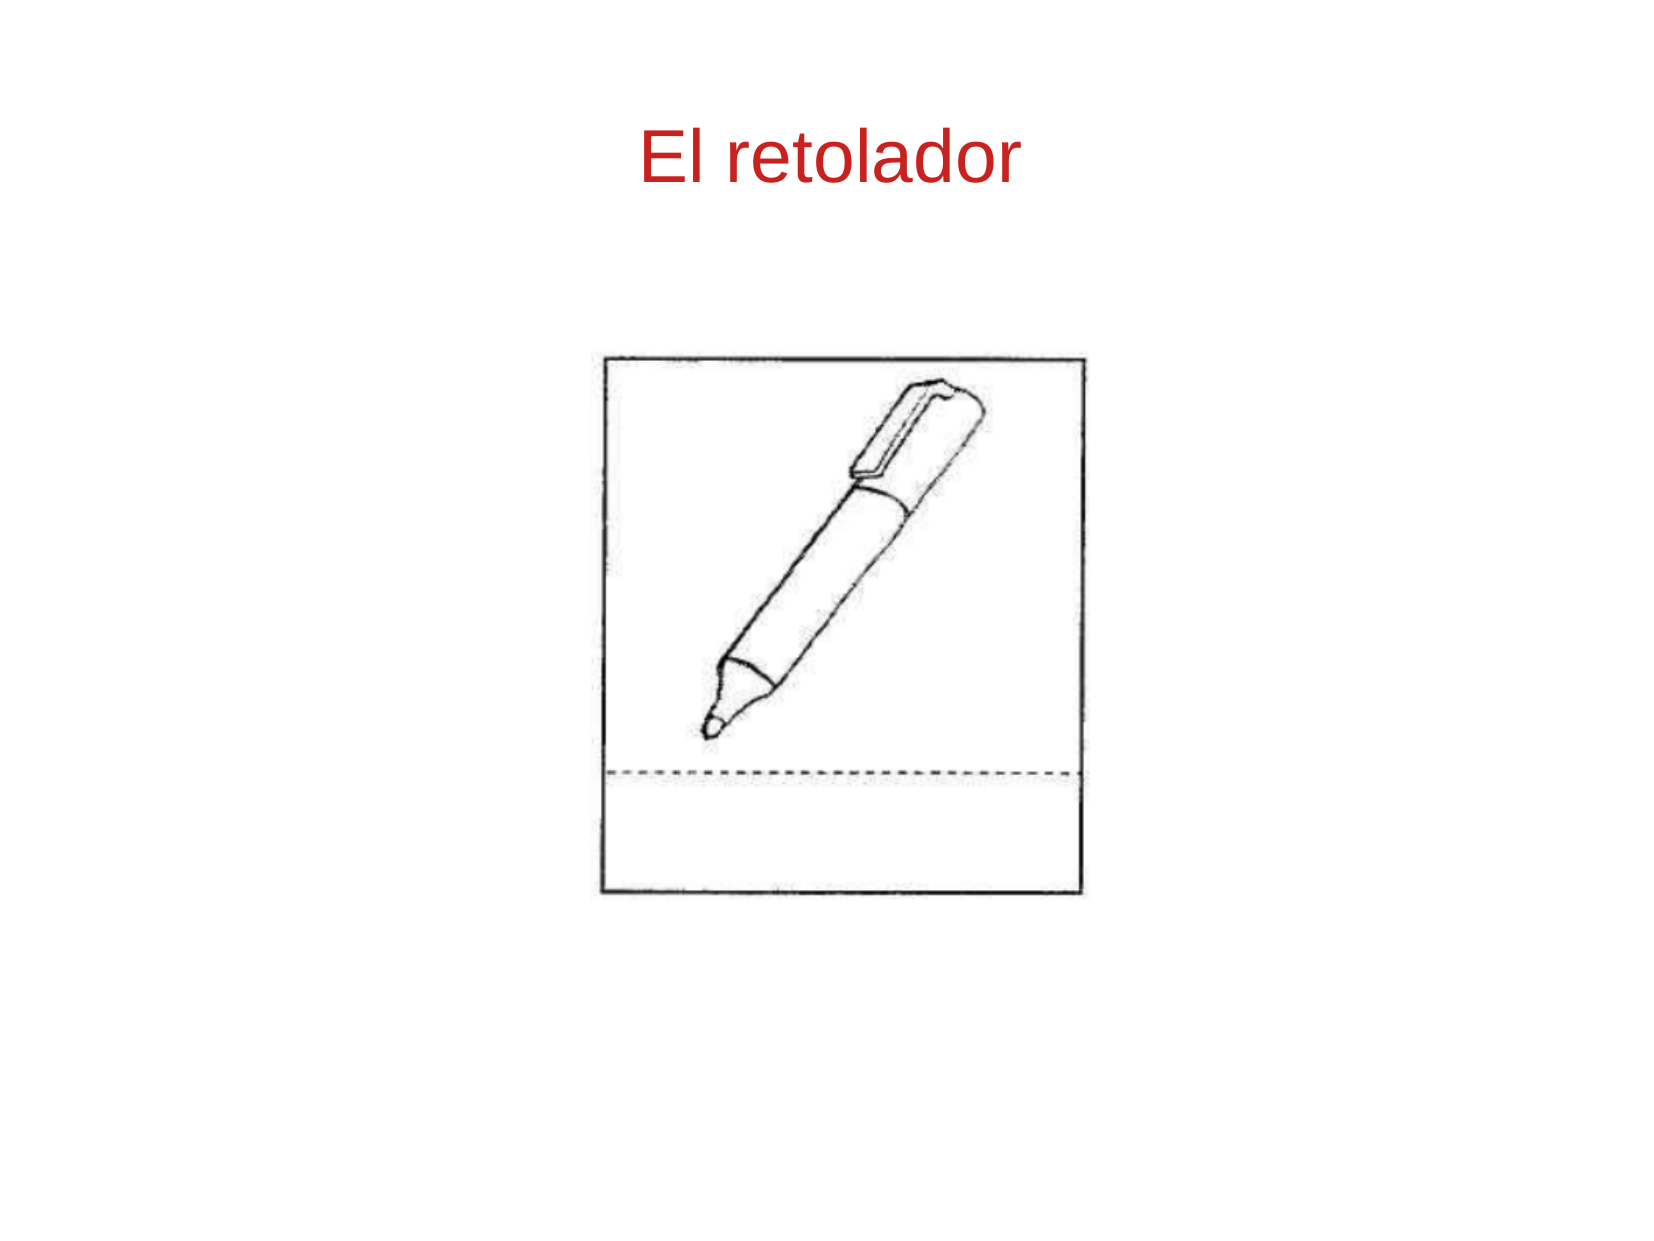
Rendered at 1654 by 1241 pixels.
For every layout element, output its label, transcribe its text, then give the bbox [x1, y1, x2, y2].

text_box El retolador [289, 49, 1371, 257]
picture [590, 328, 1109, 922]
